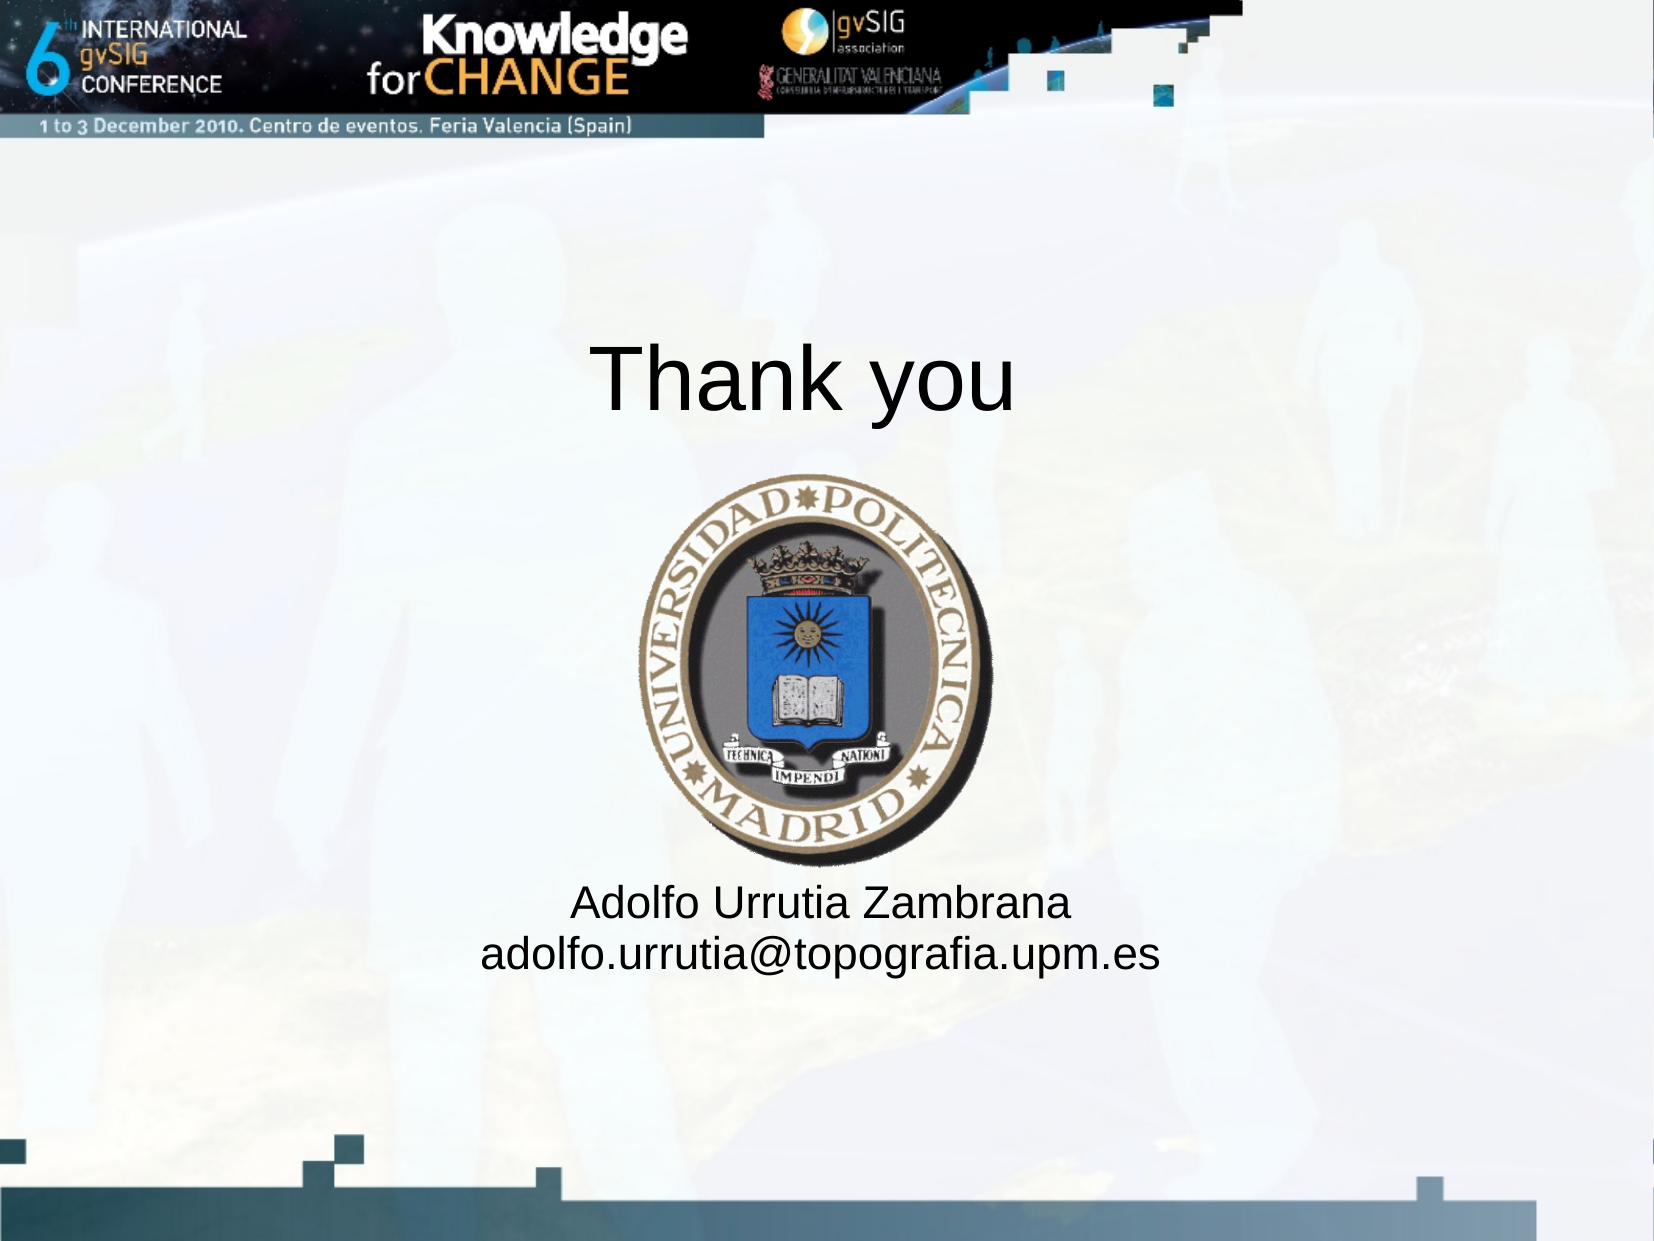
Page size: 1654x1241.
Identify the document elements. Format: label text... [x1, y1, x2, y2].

subtitle Thank you [59, 256, 1548, 502]
picture [0, 0, 1654, 1241]
text_box Adolfo Urrutia Zambrana adolfo.urrutia@topografia.upm.es [76, 805, 1565, 1052]
